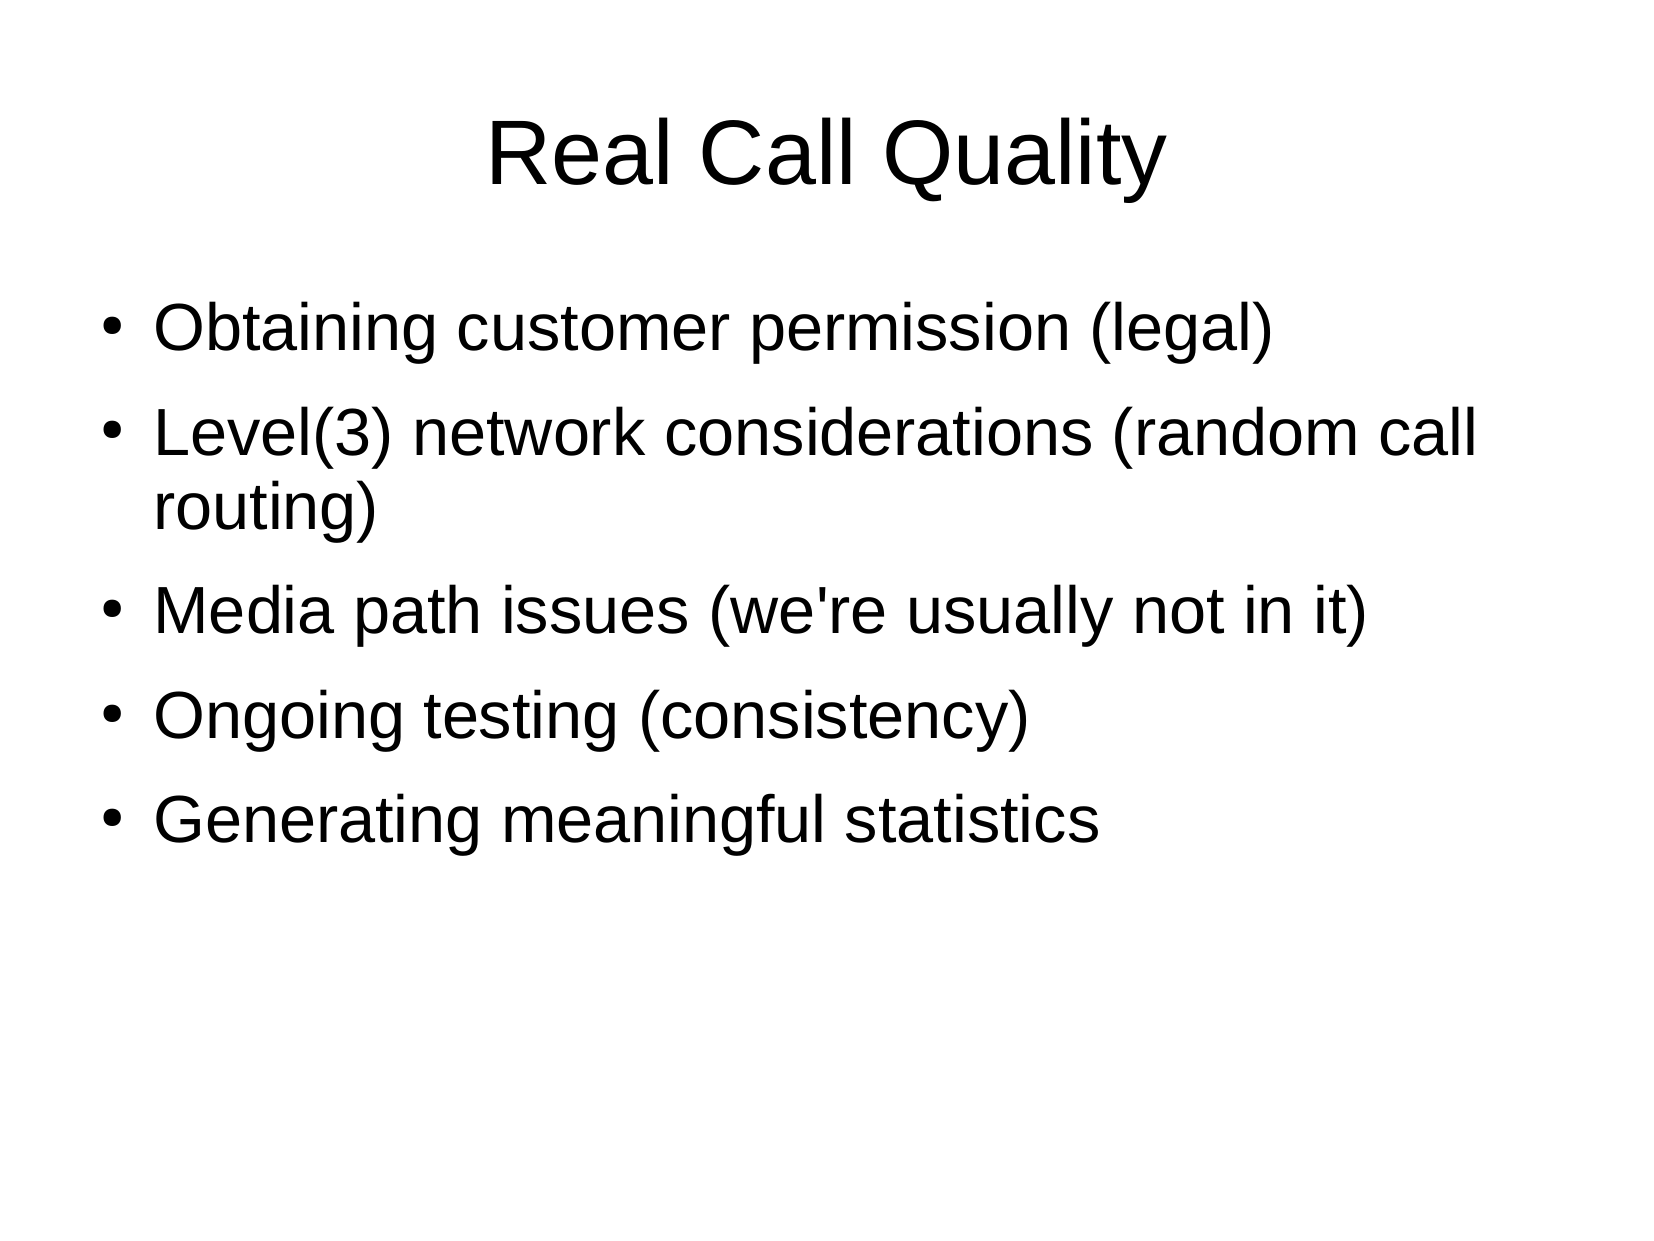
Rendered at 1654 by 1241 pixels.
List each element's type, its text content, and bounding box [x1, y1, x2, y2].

list Obtaining customer permission (legal) Level(3) network considerations (random call routing) Media path issues (we're usually not in it) Ongoing testing (consistency) Generating meaningful statistics [82, 290, 1571, 1109]
title Real Call Quality [82, 49, 1571, 257]
